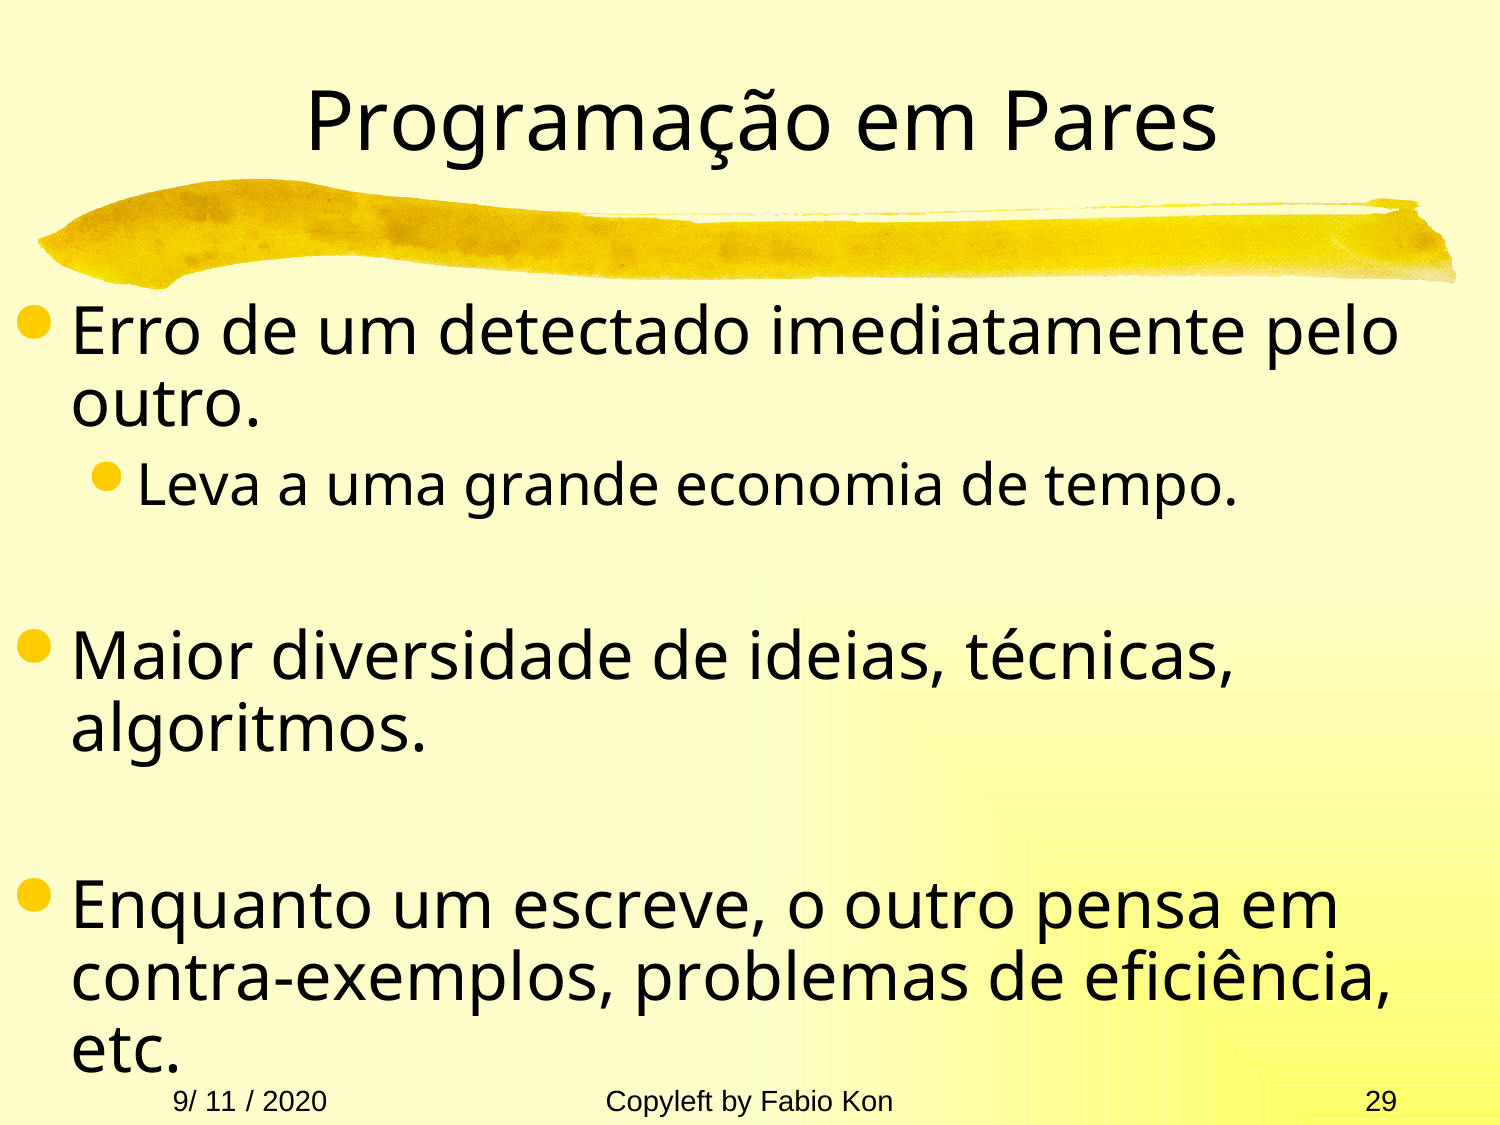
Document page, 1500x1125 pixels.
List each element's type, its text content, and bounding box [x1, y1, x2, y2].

title Programação em Pares [125, 12, 1401, 175]
list Erro de um detectado imediatamente pelo outro. Leva a uma grande economia de tempo. Maior diversidade de ideias, técnicas, algoritmos. Enquanto um escreve, o outro pensa em contra-exemplos, problemas de eficiência, etc. [0, 289, 1500, 1031]
picture [24, 174, 1463, 289]
